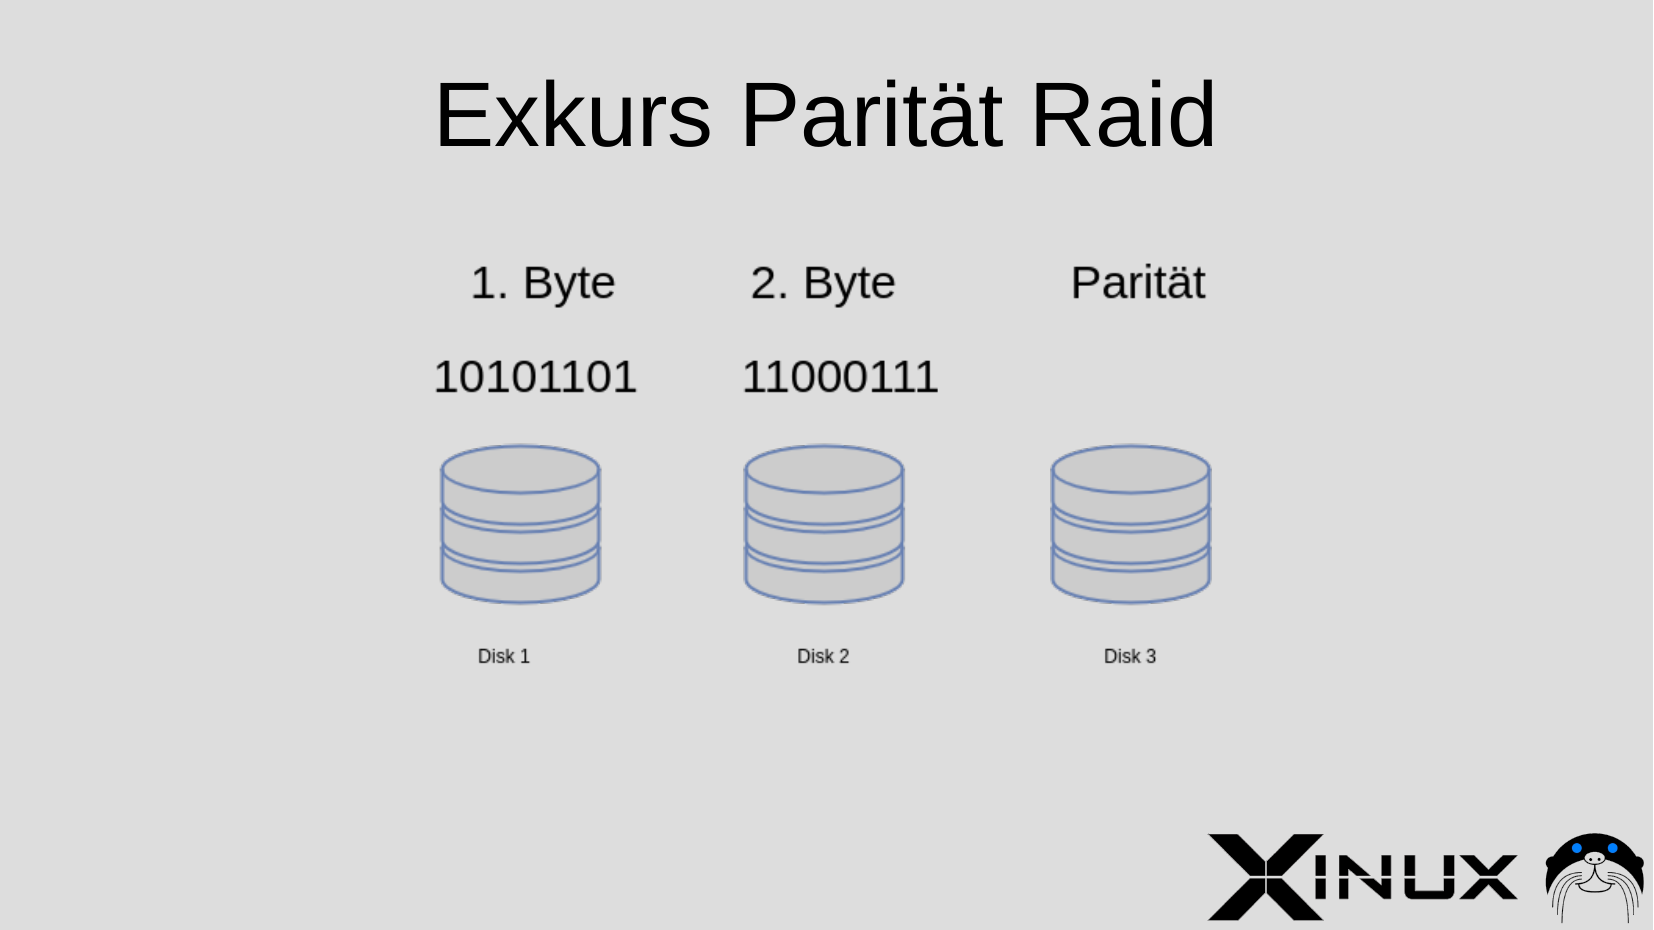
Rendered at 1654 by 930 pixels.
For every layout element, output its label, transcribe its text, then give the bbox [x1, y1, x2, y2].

title Exkurs Parität Raid [82, 37, 1571, 193]
picture [434, 253, 1226, 682]
picture [1200, 824, 1650, 930]
